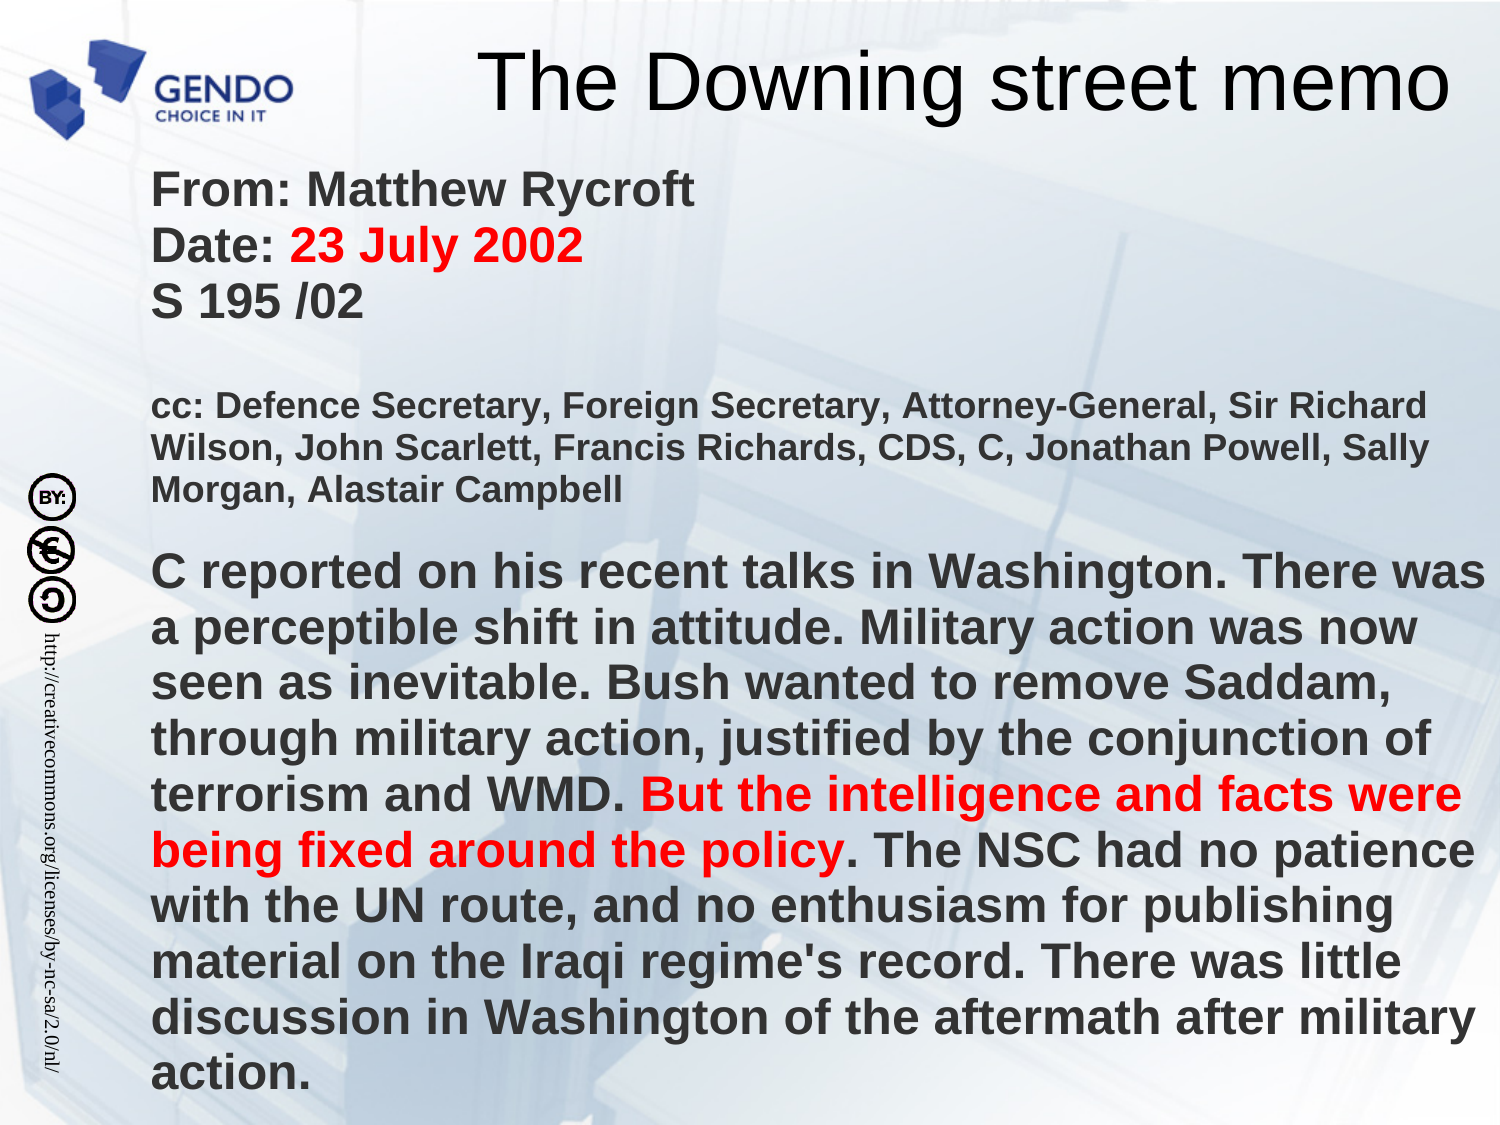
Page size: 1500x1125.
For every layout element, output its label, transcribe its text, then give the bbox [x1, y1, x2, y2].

text_box The Downing street memo [425, 34, 1500, 128]
text_box From: Matthew Rycroft Date: 23 July 2002 S 195 /02 cc: Defence Secretary, Foreign Secretary, Attorney-General, Sir Richard Wilson, John Scarlett, Francis Richards, CDS, C, Jonathan Powell, Sally Morgan, Alastair Campbell C reported on his recent talks in Washington. There was a perceptible shift in attitude. Military action was now seen as inevitable. Bush wanted to remove Saddam, through military action, justified by the conjunction of terrorism and WMD. But the intelligence and facts were being fixed around the policy. The NSC had no patience with the UN route, and no enthusiasm for publishing material on the Iraqi regime's record. There was little discussion in Washington of the aftermath after military action. [150, 161, 1489, 1101]
picture [0, 0, 1500, 1125]
